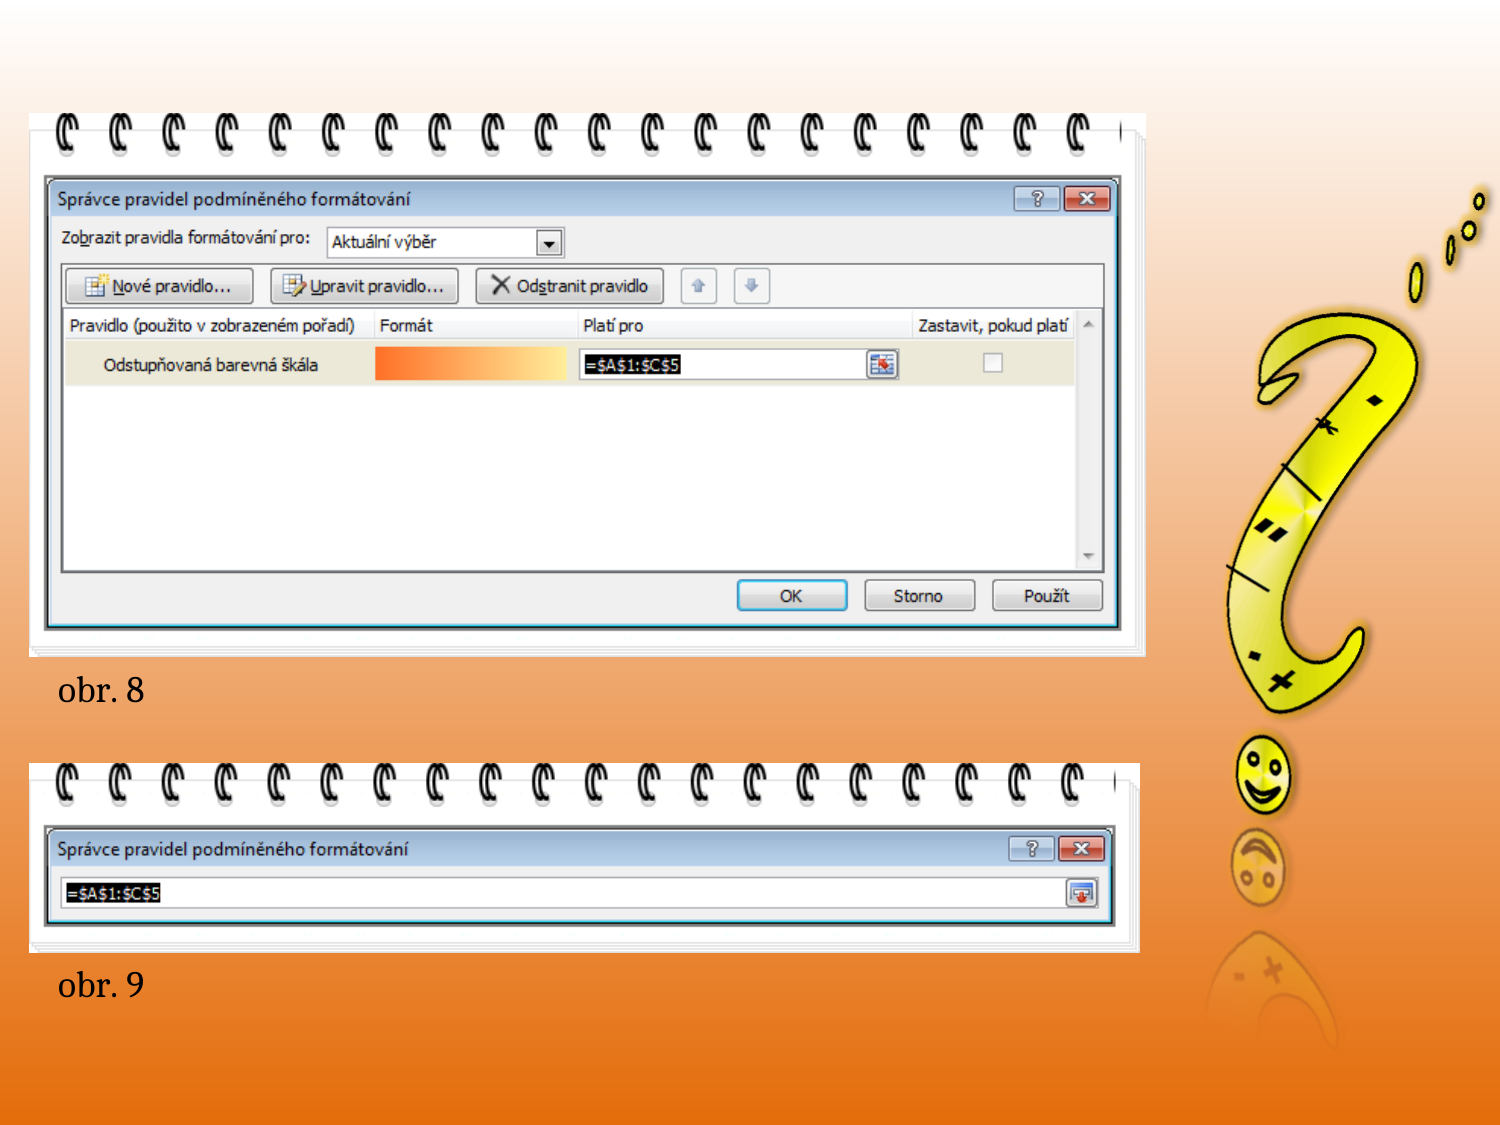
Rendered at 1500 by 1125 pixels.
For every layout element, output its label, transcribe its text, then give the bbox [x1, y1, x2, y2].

text_box obr. 8 [43, 656, 160, 718]
picture [29, 763, 1140, 953]
text_box obr. 9 [43, 952, 160, 1013]
picture [1171, 160, 1500, 1125]
picture [29, 113, 1146, 658]
